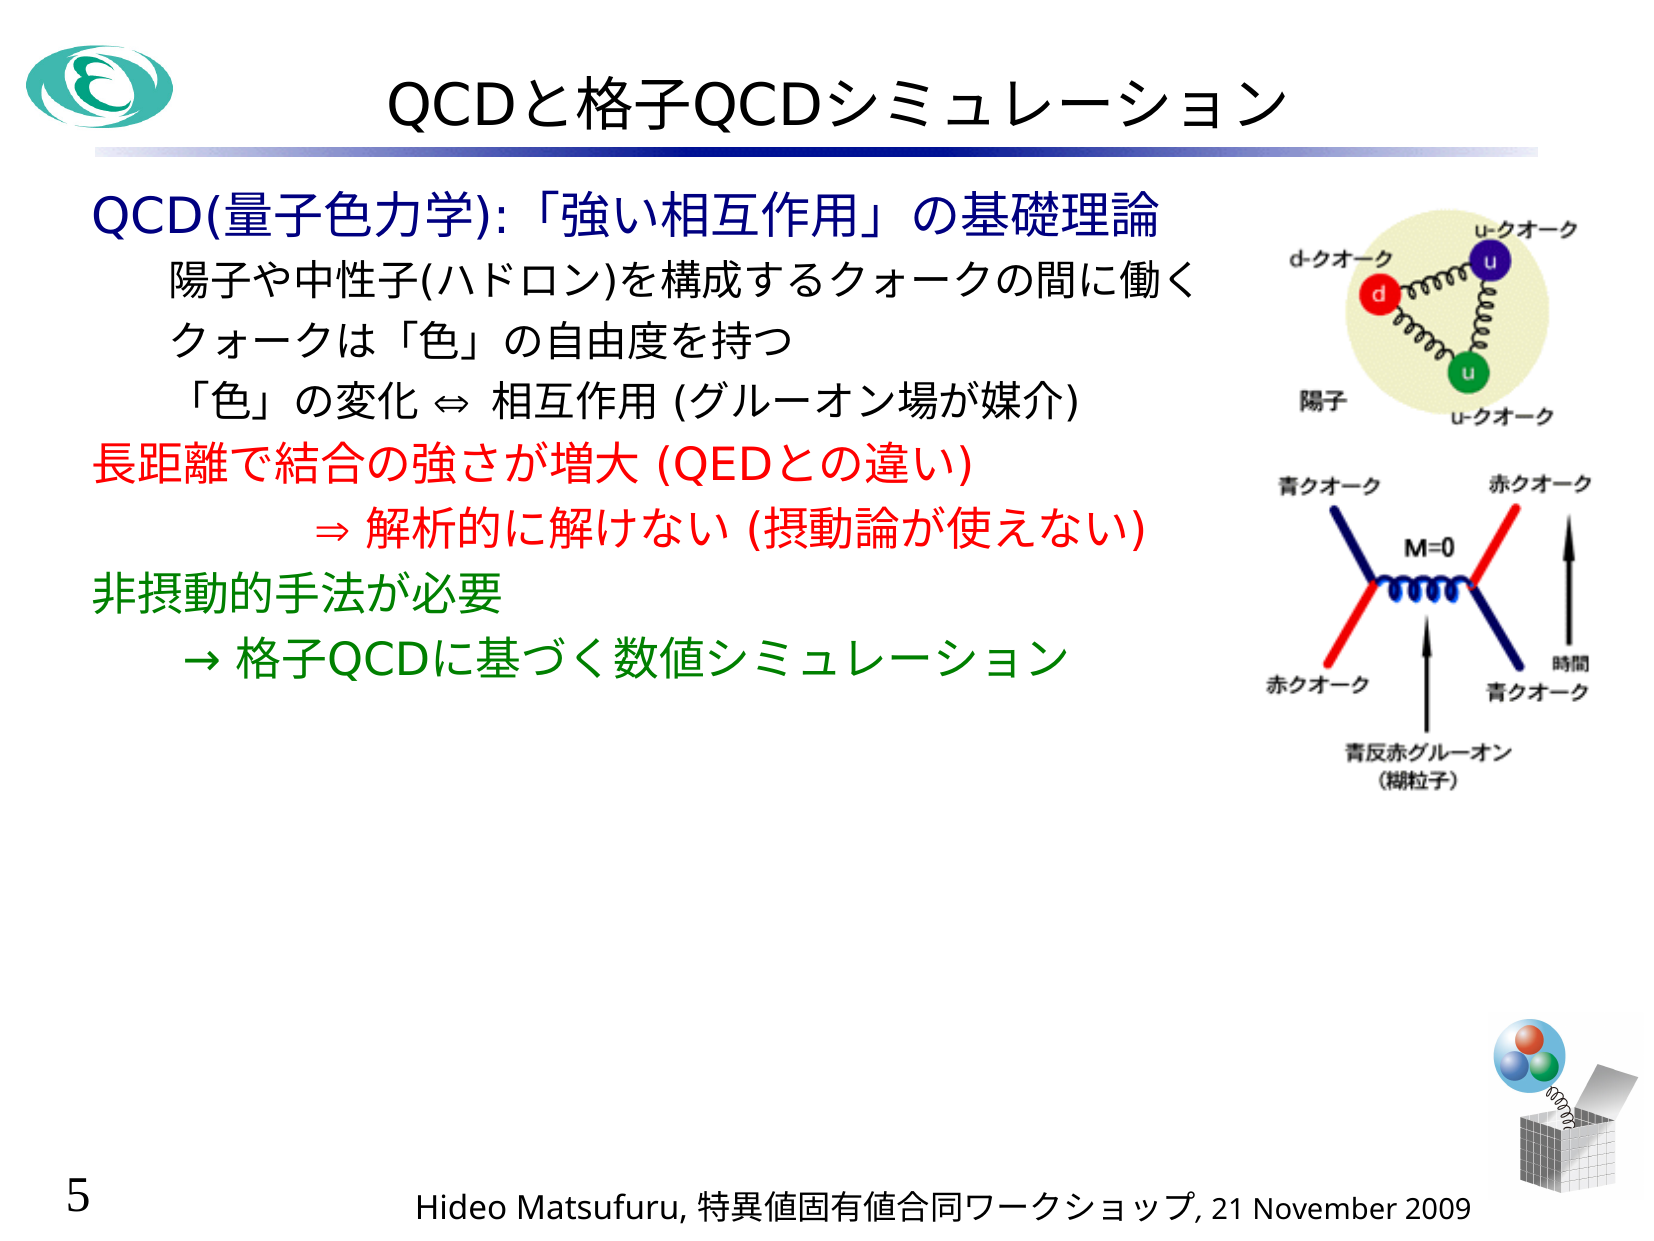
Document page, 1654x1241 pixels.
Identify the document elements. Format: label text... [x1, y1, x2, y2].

title QCDと格子QCDシミュレーション [235, 51, 1440, 159]
picture [1243, 203, 1597, 797]
picture [1440, 147, 1538, 157]
picture [1488, 1012, 1644, 1200]
list QCD(量子色力学):「強い相互作用」の基礎理論 陽子や中性子(ハドロン)を構成するクォークの間に働く クォークは「色」の自由度を持つ 「色」の変化  相互作用 (グルーオン場が媒介) 長距離で結合の強さが増大 (QEDとの違い)  解析的に解けない (摂動論が使えない) 非摂動的手法が必要 → 格子QCDに基づく数値シミュレーション [73, 186, 1280, 699]
picture [20, 37, 179, 136]
picture [95, 147, 235, 157]
